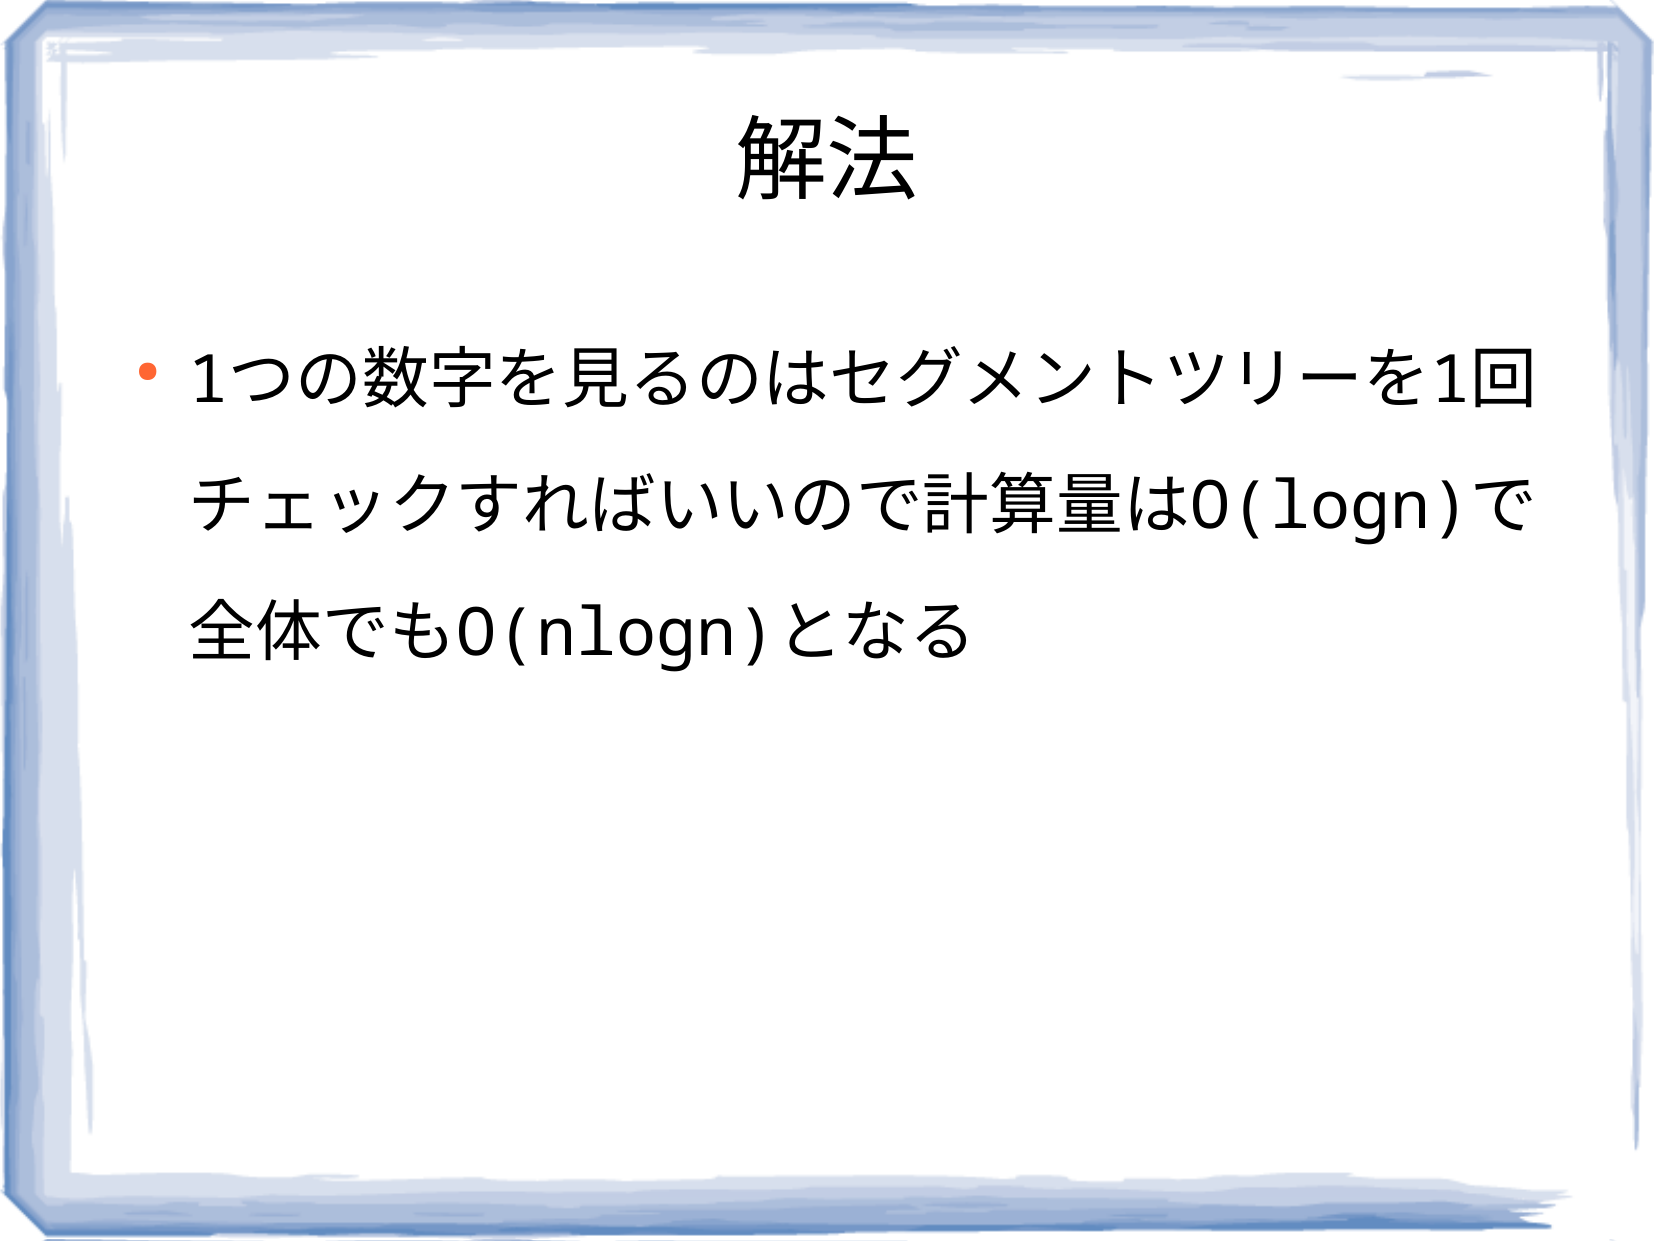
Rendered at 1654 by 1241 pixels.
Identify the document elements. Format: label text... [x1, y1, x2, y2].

list 1つの数字を見るのはセグメントツリーを1回 チェックすればいいので計算量はO(logn)で 全体でもO(nlogn)となる [118, 324, 1571, 1045]
picture [0, 0, 1654, 1241]
title 解法 [82, 49, 1571, 257]
